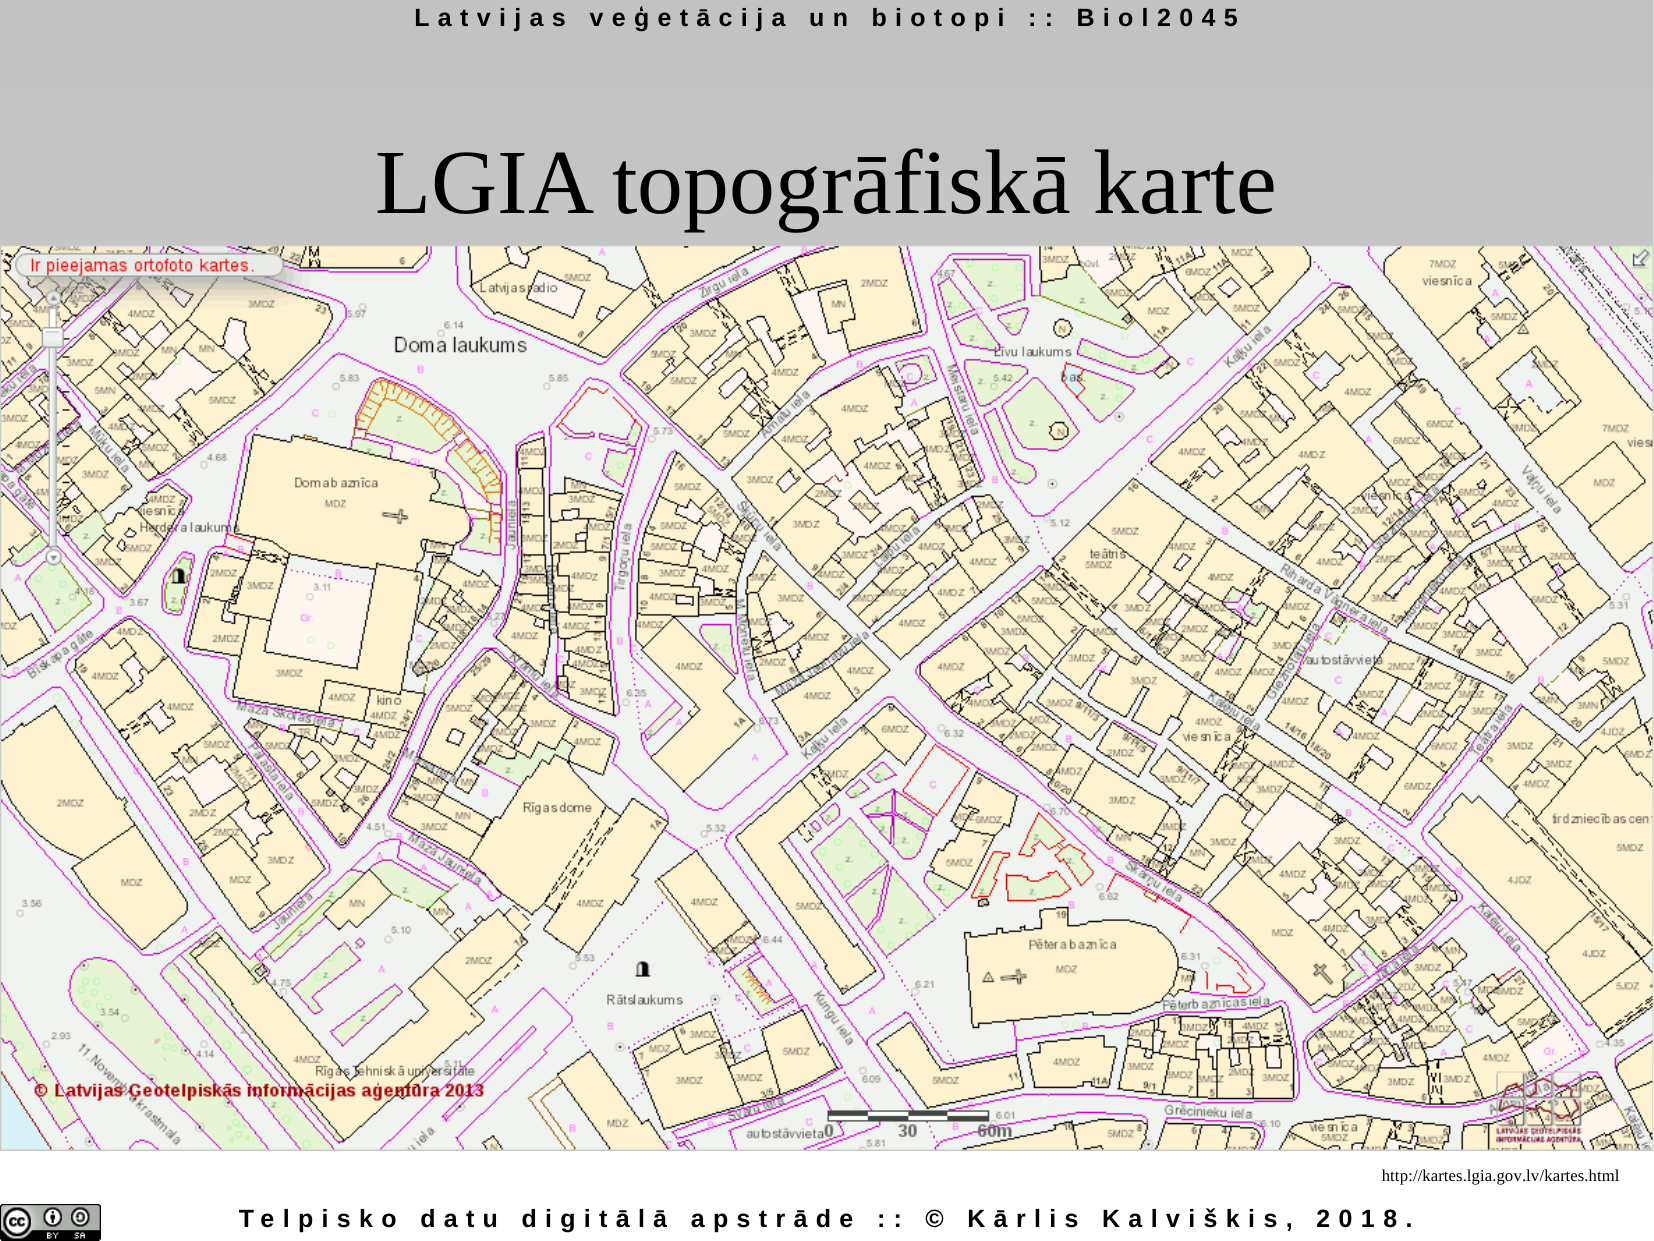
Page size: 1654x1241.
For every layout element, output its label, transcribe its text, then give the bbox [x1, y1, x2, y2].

text_box http://kartes.lgia.gov.lv/kartes.html [1383, 1166, 1621, 1186]
title LGIA topogrāfiskā karte [29, 49, 1625, 245]
picture [0, 0, 1654, 1241]
